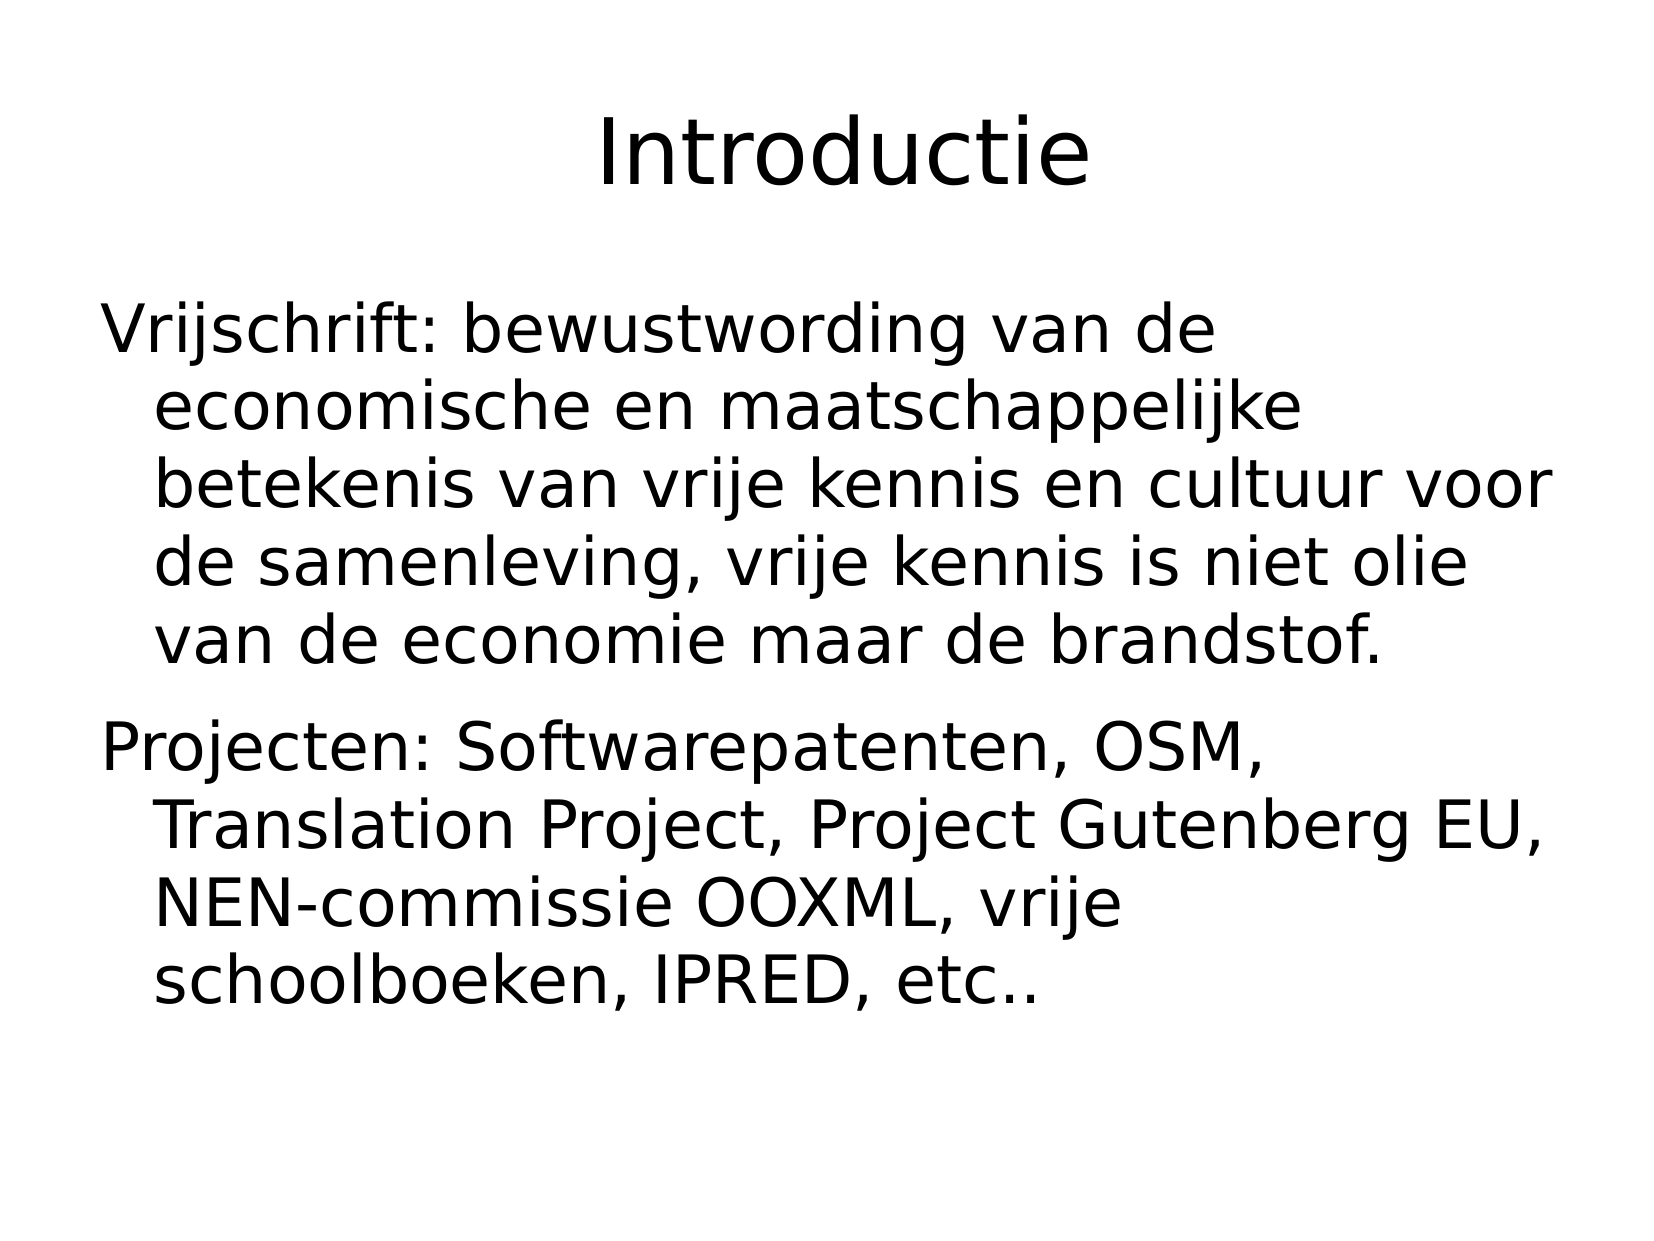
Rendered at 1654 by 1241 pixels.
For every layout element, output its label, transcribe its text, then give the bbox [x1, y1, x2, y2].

list Vrijschrift: bewustwording van de economische en maatschappelijke betekenis van vrije kennis en cultuur voor de samenleving, vrije kennis is niet olie van de economie maar de brandstof. Projecten: Softwarepatenten, OSM, Translation Project, Project Gutenberg EU, NEN-commissie OOXML, vrije schoolboeken, IPRED, etc.. [82, 290, 1571, 1109]
title Introductie [82, 49, 1571, 257]
